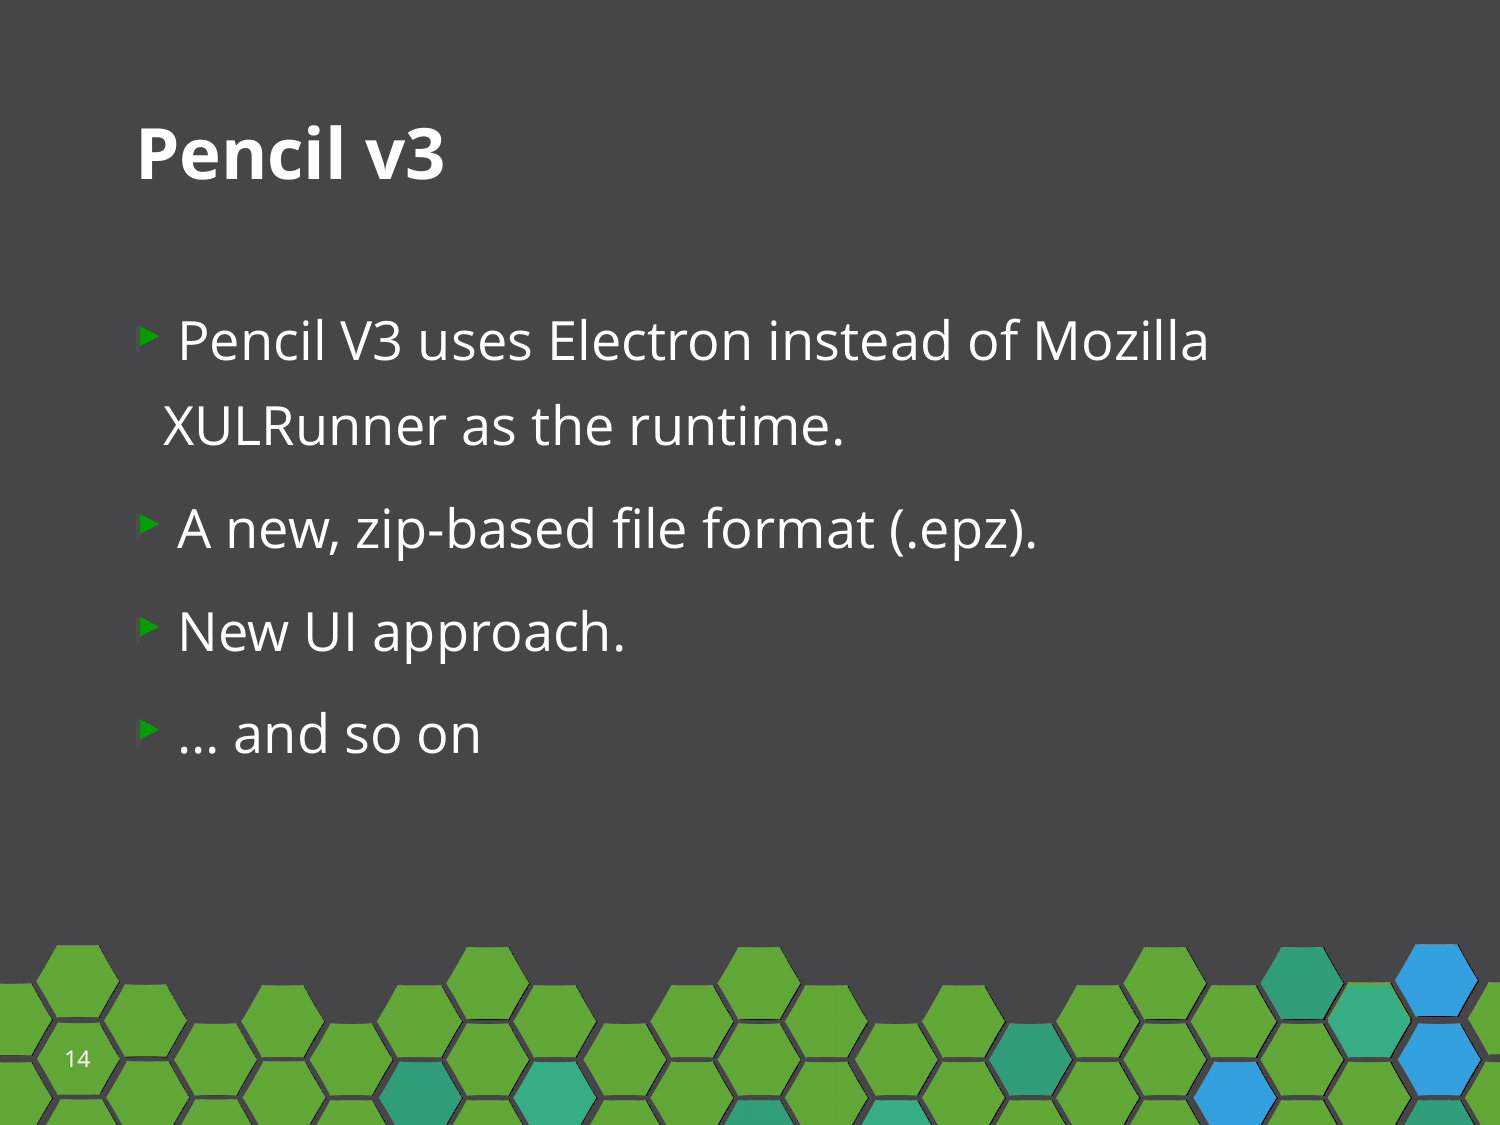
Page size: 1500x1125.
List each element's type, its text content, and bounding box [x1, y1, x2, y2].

picture [0, 944, 1500, 1125]
title Pencil v3 [135, 71, 1372, 234]
list Pencil V3 uses Electron instead of Mozilla XULRunner as the runtime. A new, zip-based file format (.epz). New UI approach. … and so on [135, 291, 1372, 945]
